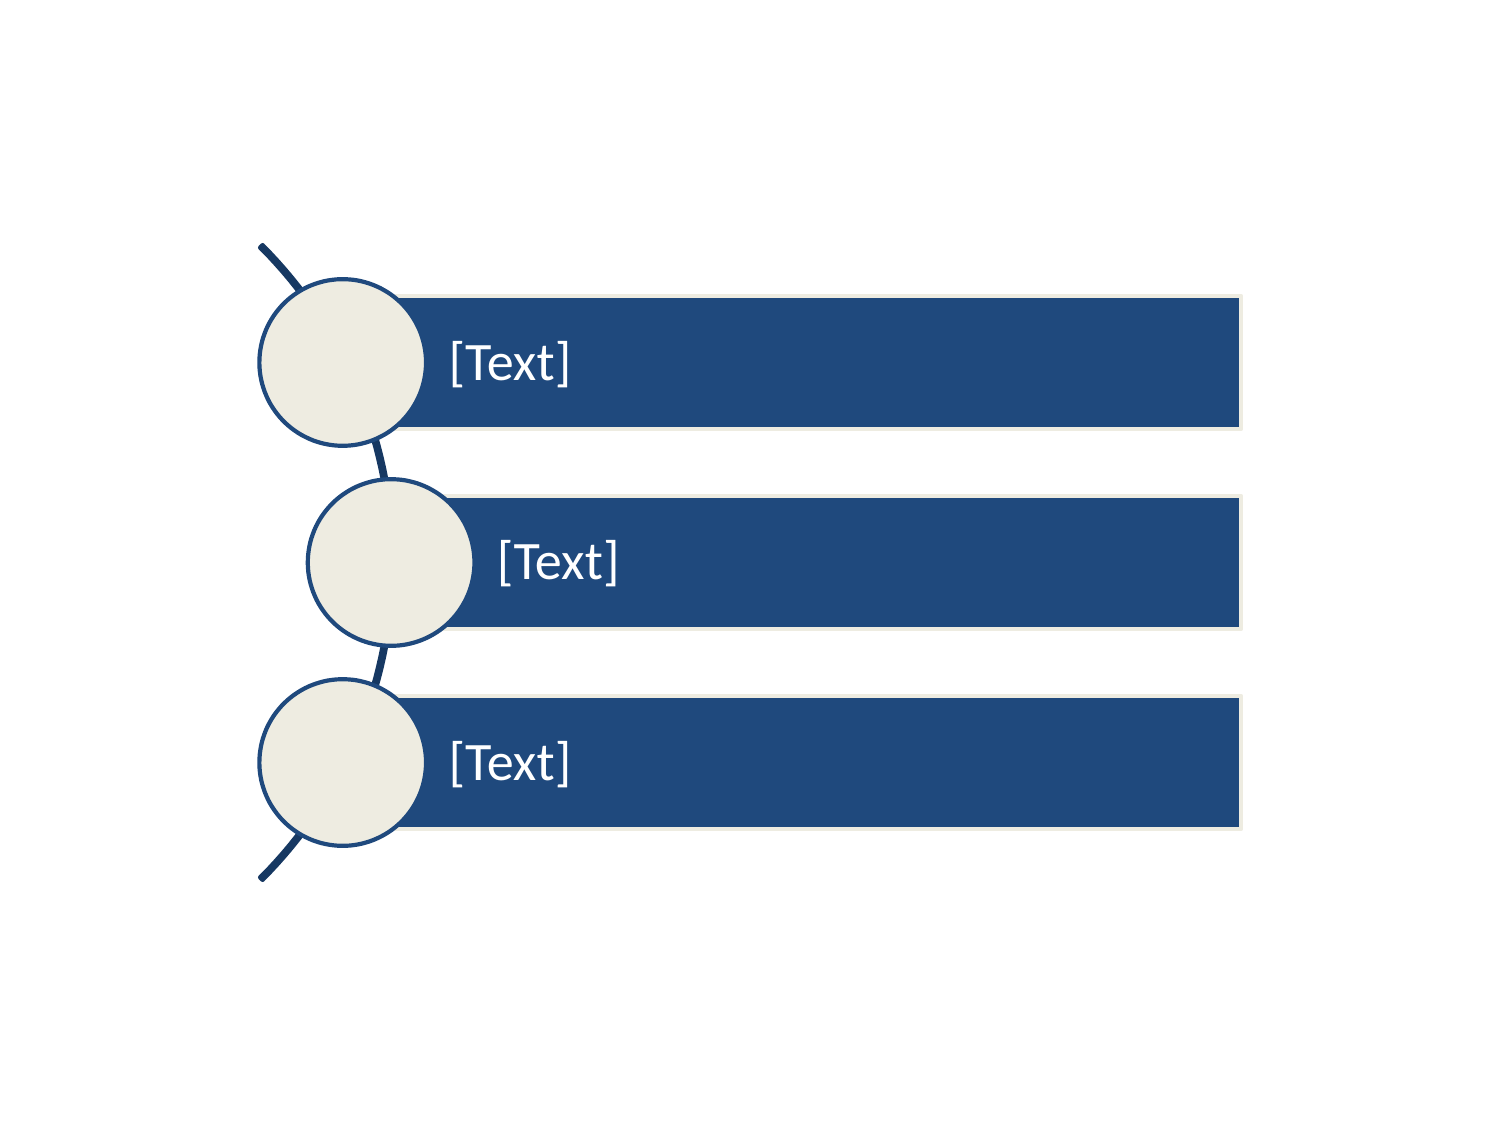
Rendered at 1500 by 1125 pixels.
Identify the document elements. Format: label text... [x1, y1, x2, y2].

text_box [259, 279, 427, 446]
text_box [Text] [393, 695, 1241, 830]
text_box [259, 679, 427, 846]
text_box [Text] [442, 495, 1241, 630]
text_box [Text] [393, 295, 1241, 430]
text_box [307, 479, 475, 646]
